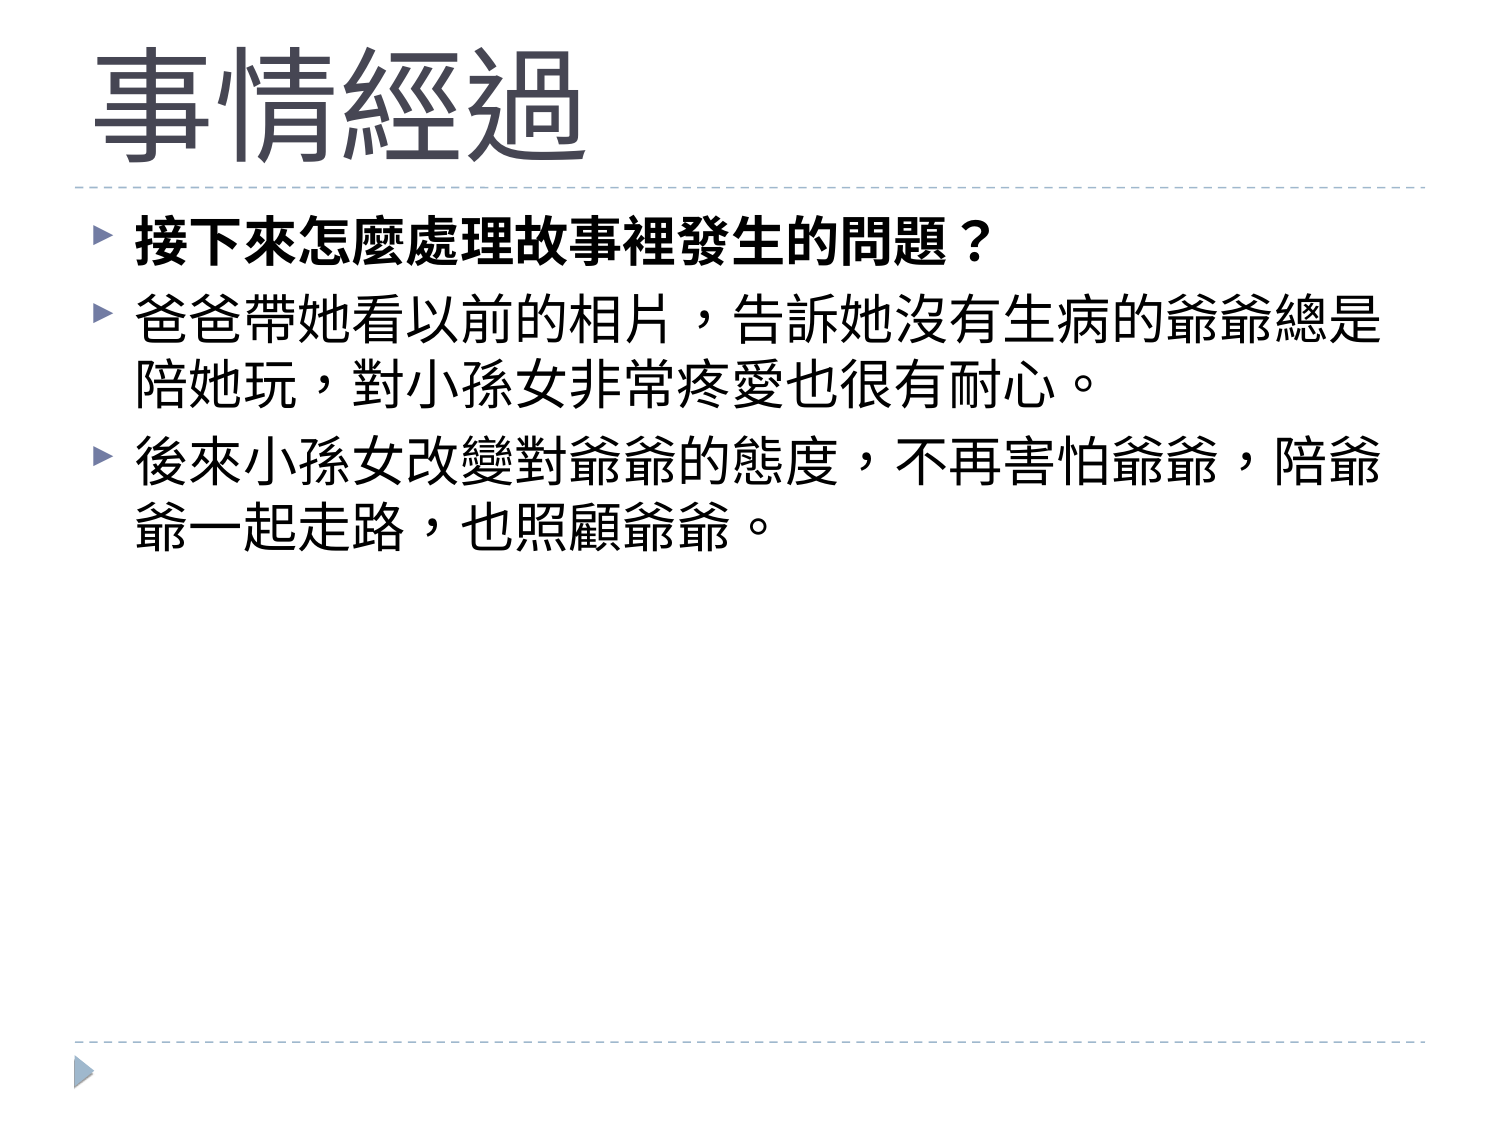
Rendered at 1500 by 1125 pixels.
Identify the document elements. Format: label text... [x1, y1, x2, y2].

list 接下來怎麼處理故事裡發生的問題？ 爸爸帶她看以前的相片，告訴她沒有生病的爺爺總是陪她玩，對小孫女非常疼愛也很有耐心。 後來小孫女改變對爺爺的態度，不再害怕爺爺，陪爺爺一起走路，也照顧爺爺。 [75, 200, 1425, 1010]
title 事情經過 [75, 24, 1425, 188]
